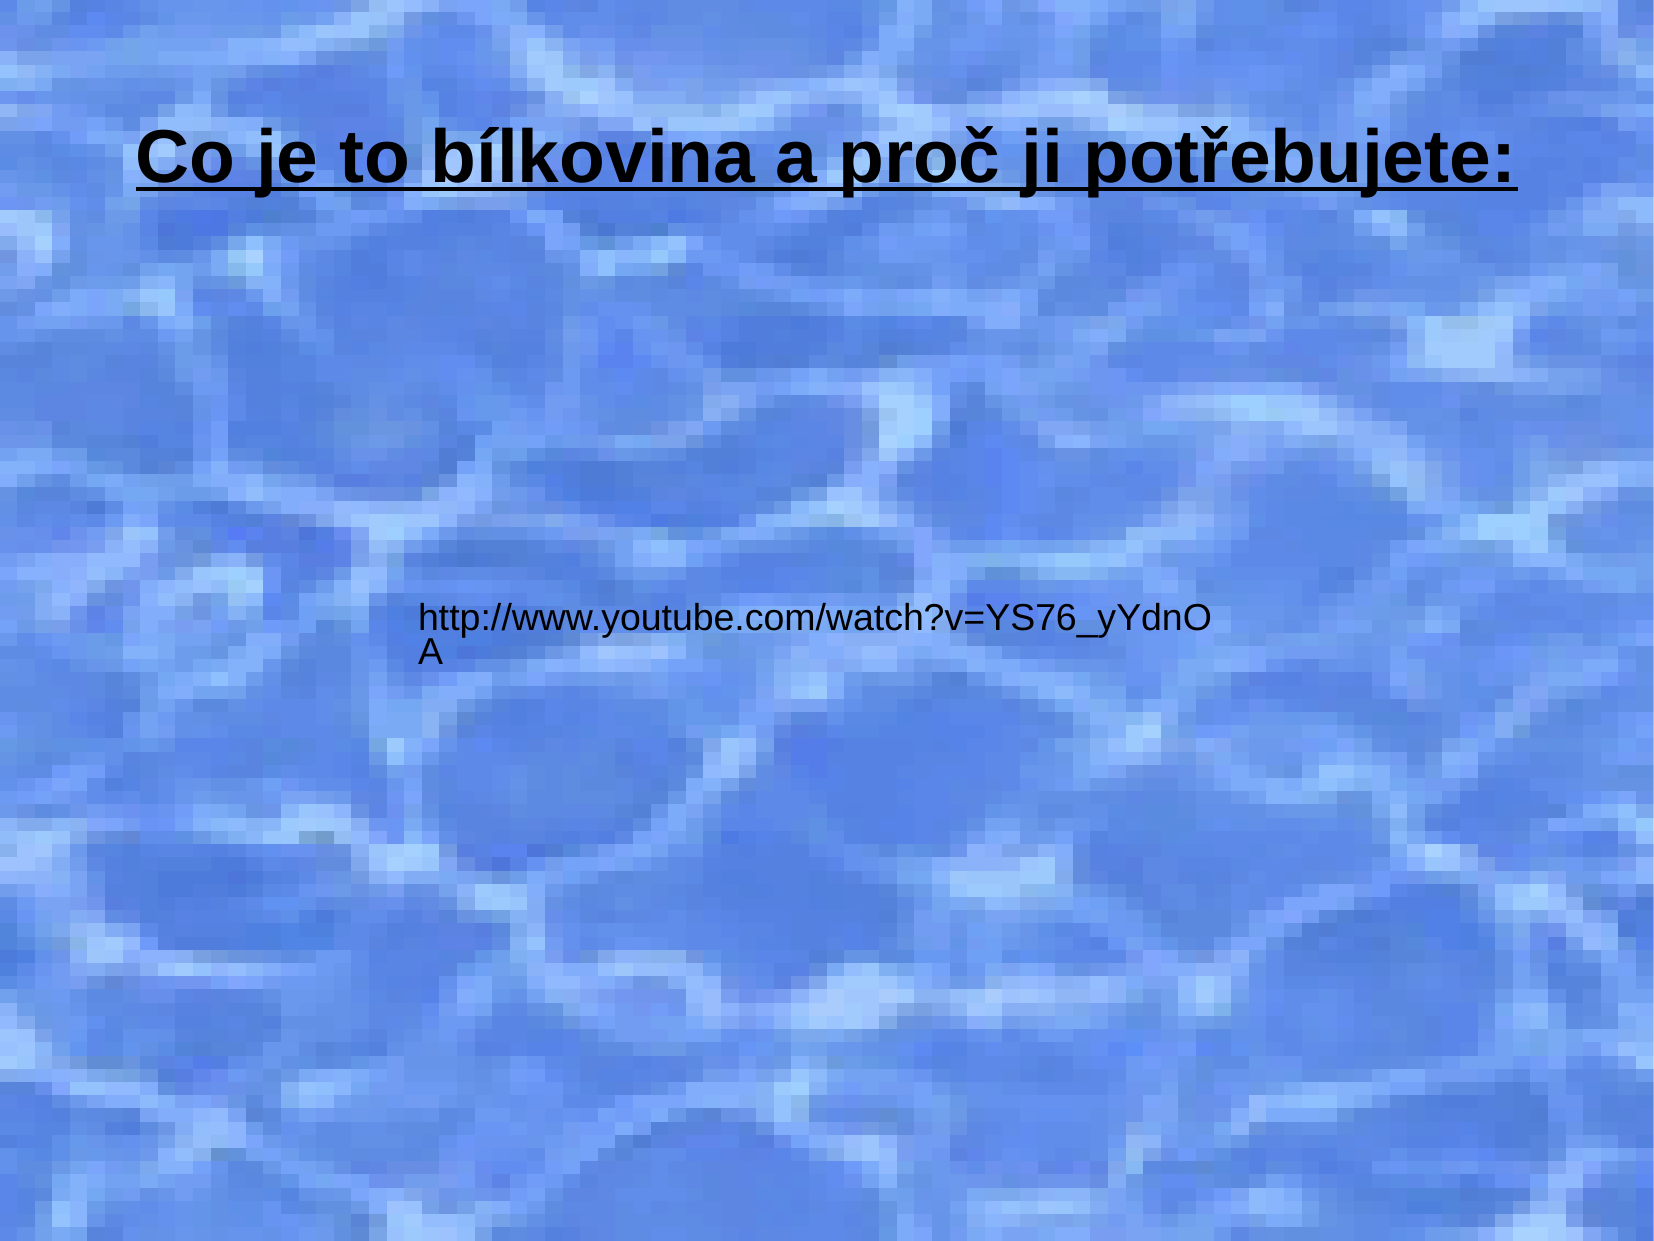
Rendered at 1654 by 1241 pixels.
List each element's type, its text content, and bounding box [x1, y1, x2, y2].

text_box http://www.youtube.com/watch?v=YS76_yYdnOA [403, 589, 1249, 688]
title Co je to bílkovina a proč ji potřebujete: [82, 49, 1571, 257]
